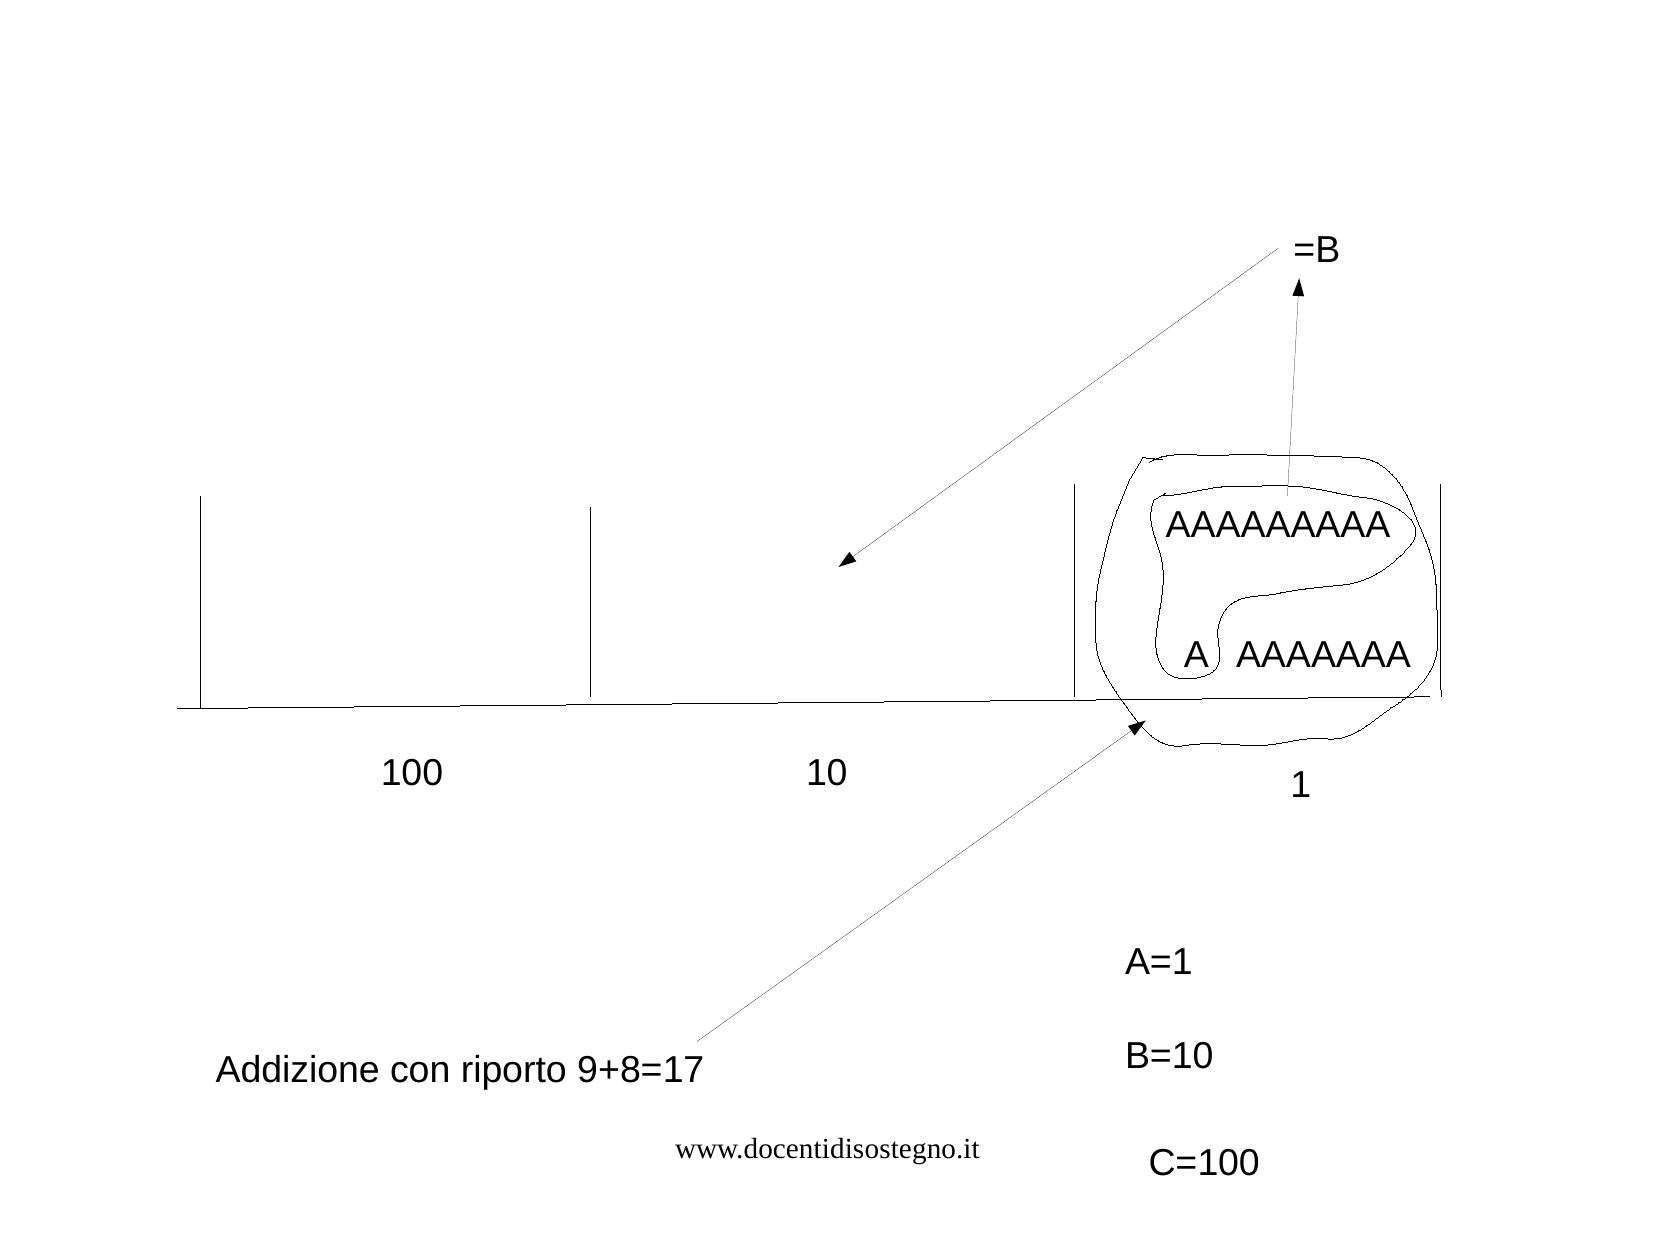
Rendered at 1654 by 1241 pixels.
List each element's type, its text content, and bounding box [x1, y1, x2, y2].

text_box www.docentidisostegno.it [565, 1129, 1090, 1216]
text_box B=10 [1110, 1027, 1253, 1085]
text_box A AAAAAAA [1169, 625, 1427, 683]
text_box A=1 [1110, 933, 1208, 990]
text_box Addizione con riporto 9+8=17 [200, 1041, 1052, 1099]
text_box 10 [791, 744, 863, 801]
text_box 100 [366, 744, 459, 801]
text_box =B [1278, 221, 1356, 279]
text_box 1 [1275, 755, 1326, 813]
text_box C=100 [1133, 1133, 1275, 1191]
text_box AAAAAAAAA [1150, 496, 1406, 553]
